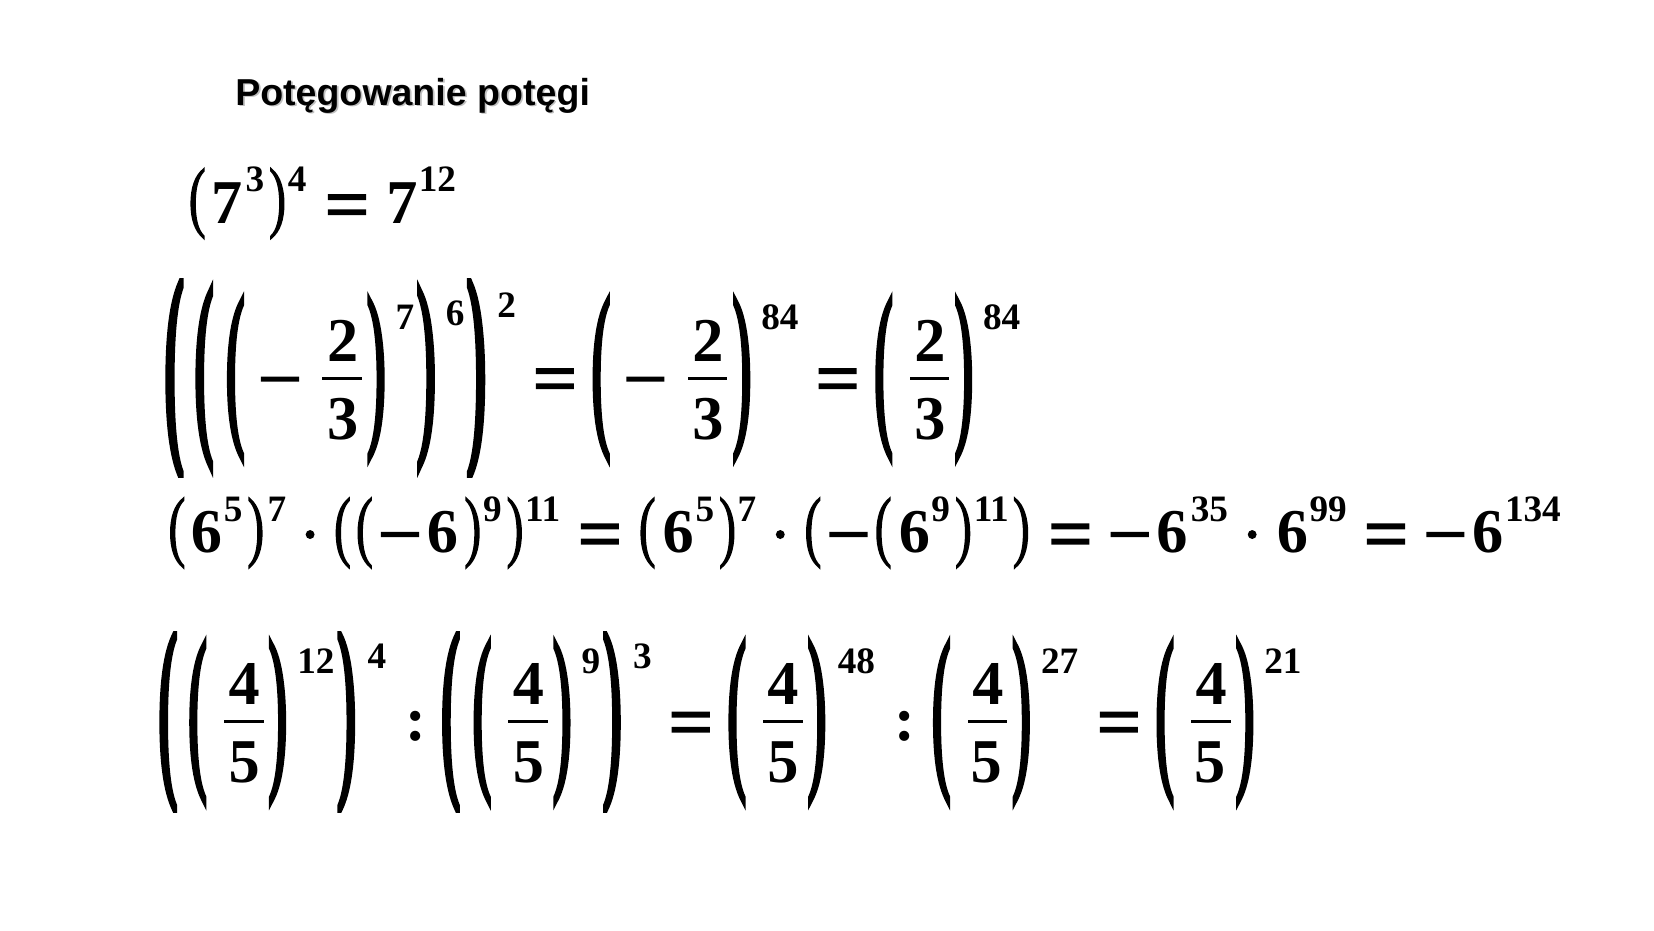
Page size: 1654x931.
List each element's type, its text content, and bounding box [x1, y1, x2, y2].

chart [159, 488, 1568, 571]
text_box Potęgowanie potęgi [220, 63, 606, 121]
chart [180, 158, 463, 241]
chart [156, 278, 1027, 478]
chart [150, 631, 1309, 813]
